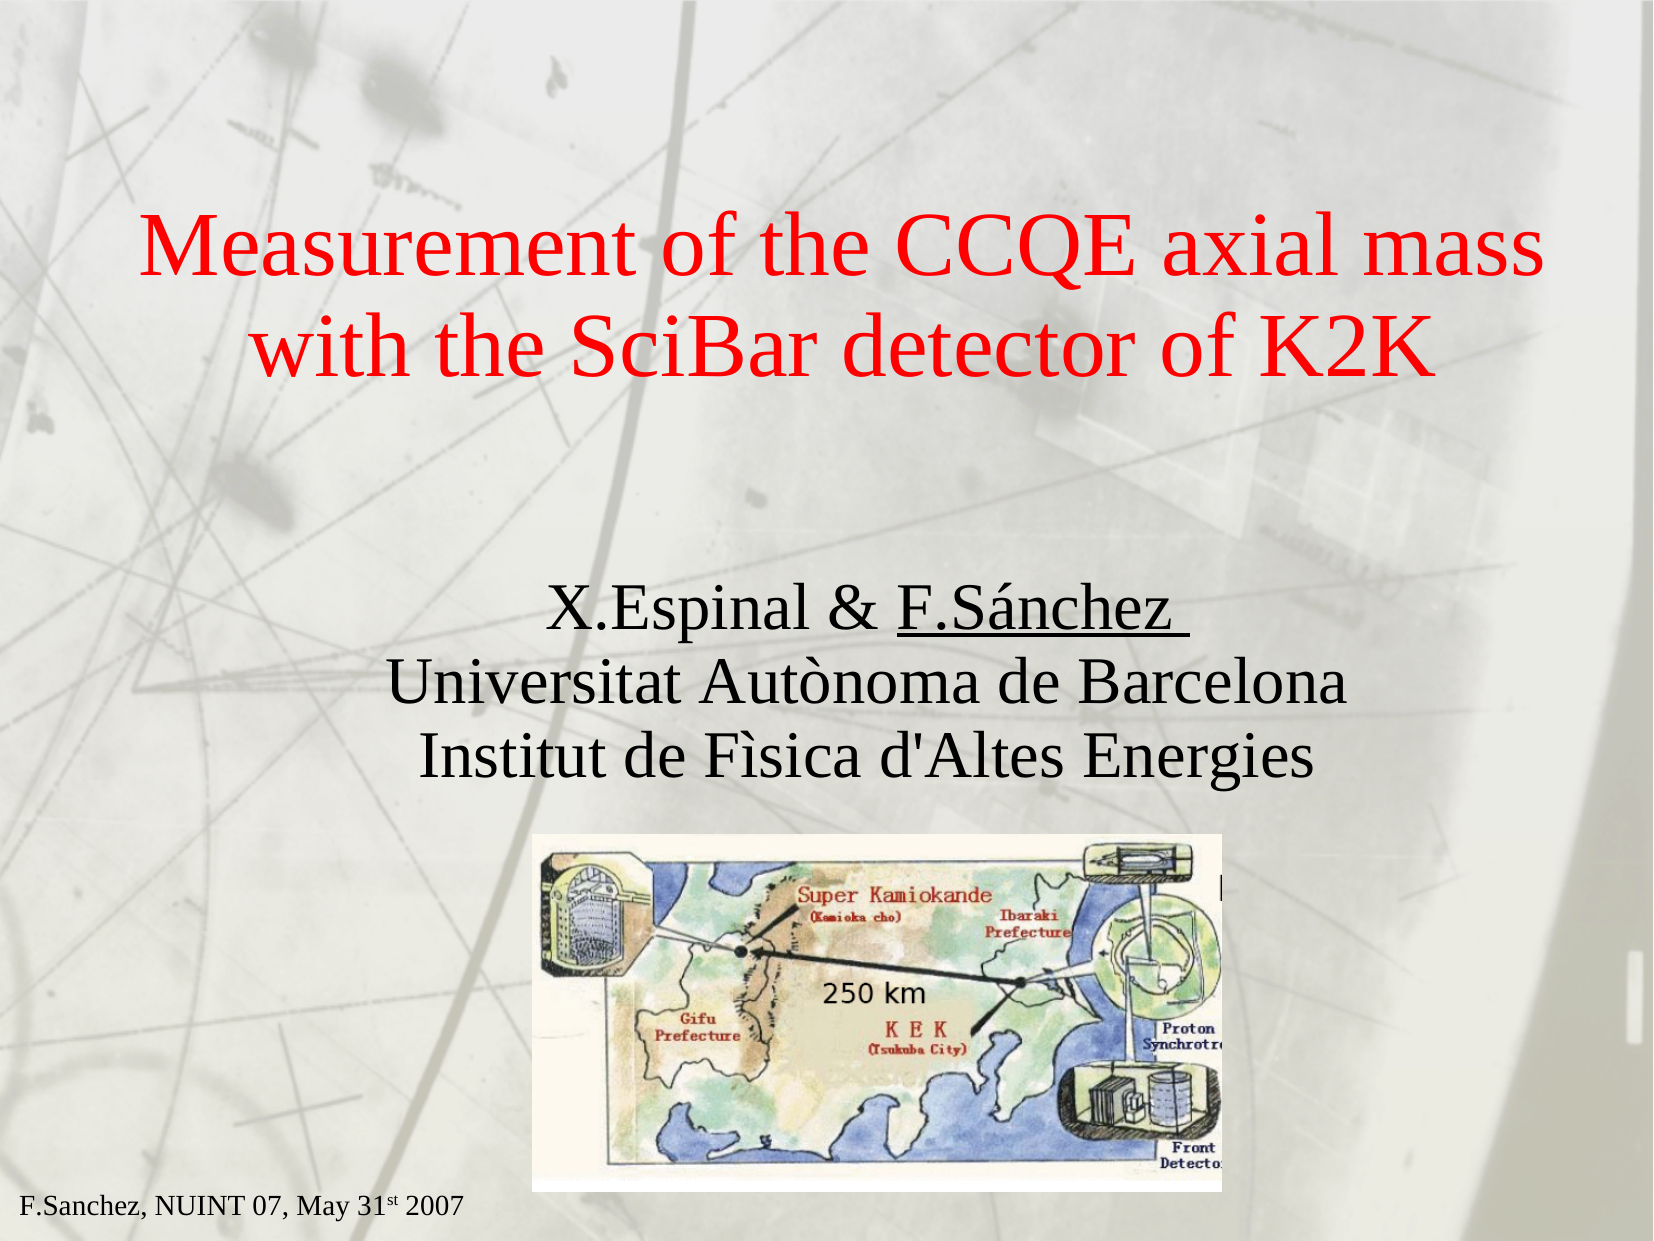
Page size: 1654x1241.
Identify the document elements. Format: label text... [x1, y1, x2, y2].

picture [0, 0, 1654, 1241]
subtitle X.Espinal & F.Sánchez Universitat Autònoma de Barcelona Institut de Fìsica d'Altes Energies [124, 497, 1612, 865]
title Measurement of the CCQE axial mass with the SciBar detector of K2K [99, 191, 1588, 399]
